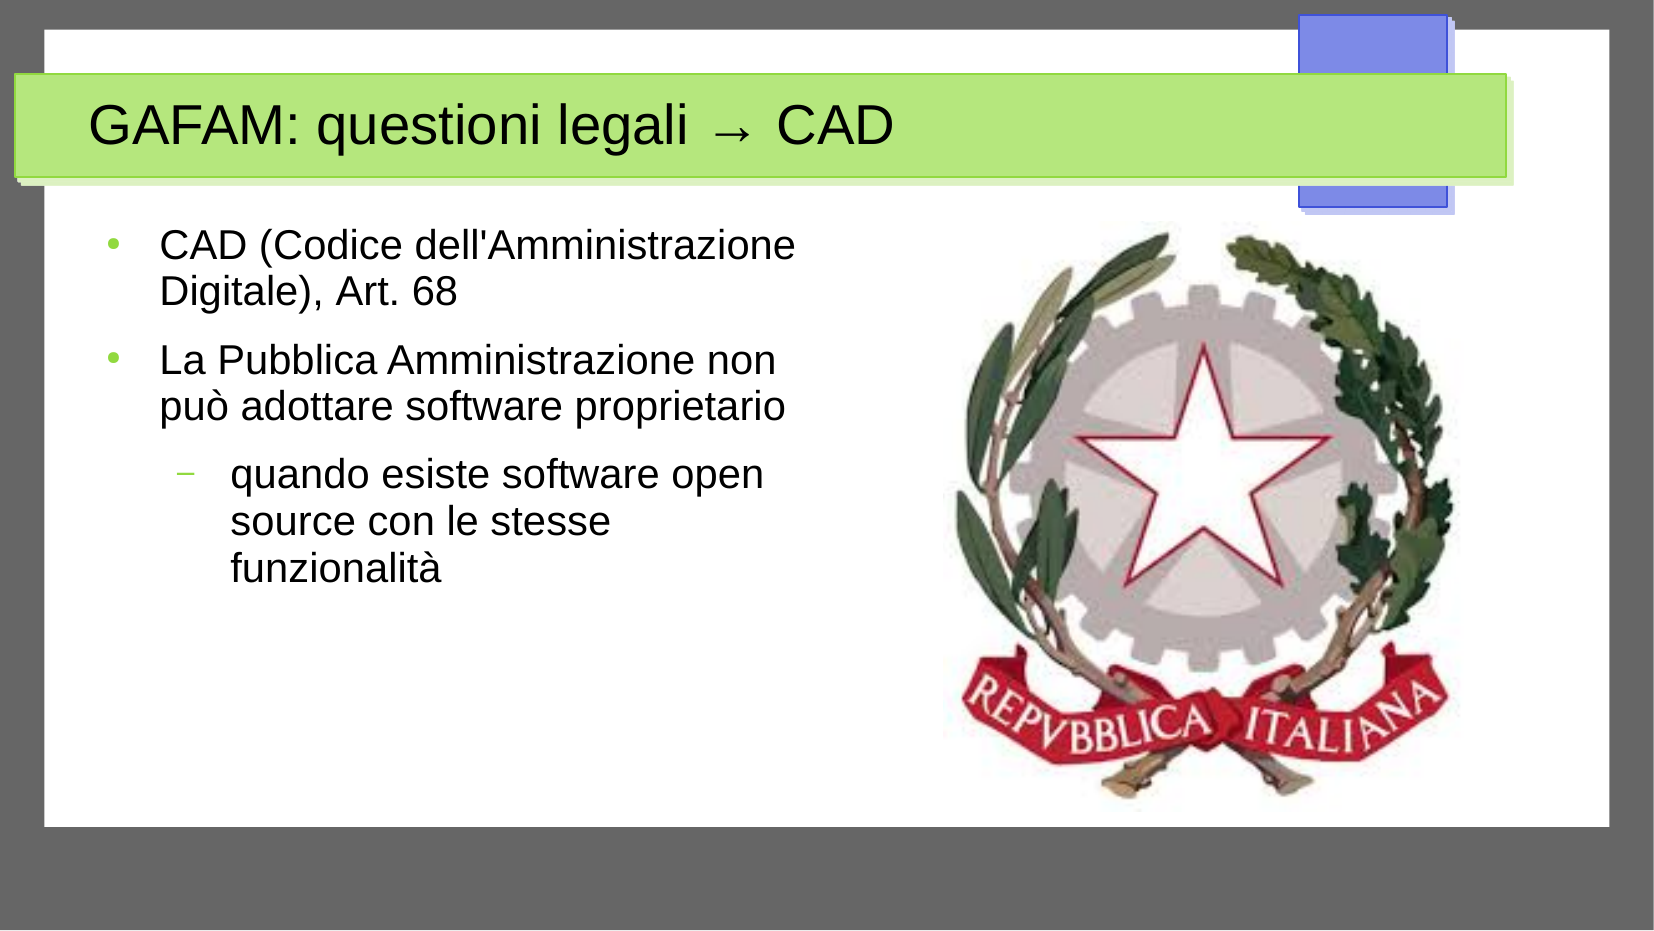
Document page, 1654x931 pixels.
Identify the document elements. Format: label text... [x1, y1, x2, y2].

picture [943, 221, 1468, 813]
list CAD (Codice dell'Amministrazione Digitale), Art. 68 La Pubblica Amministrazione non può adottare software proprietario quando esiste software open source con le stesse funzionalità [88, 221, 809, 813]
title GAFAM: questioni legali → CAD [88, 73, 1506, 178]
